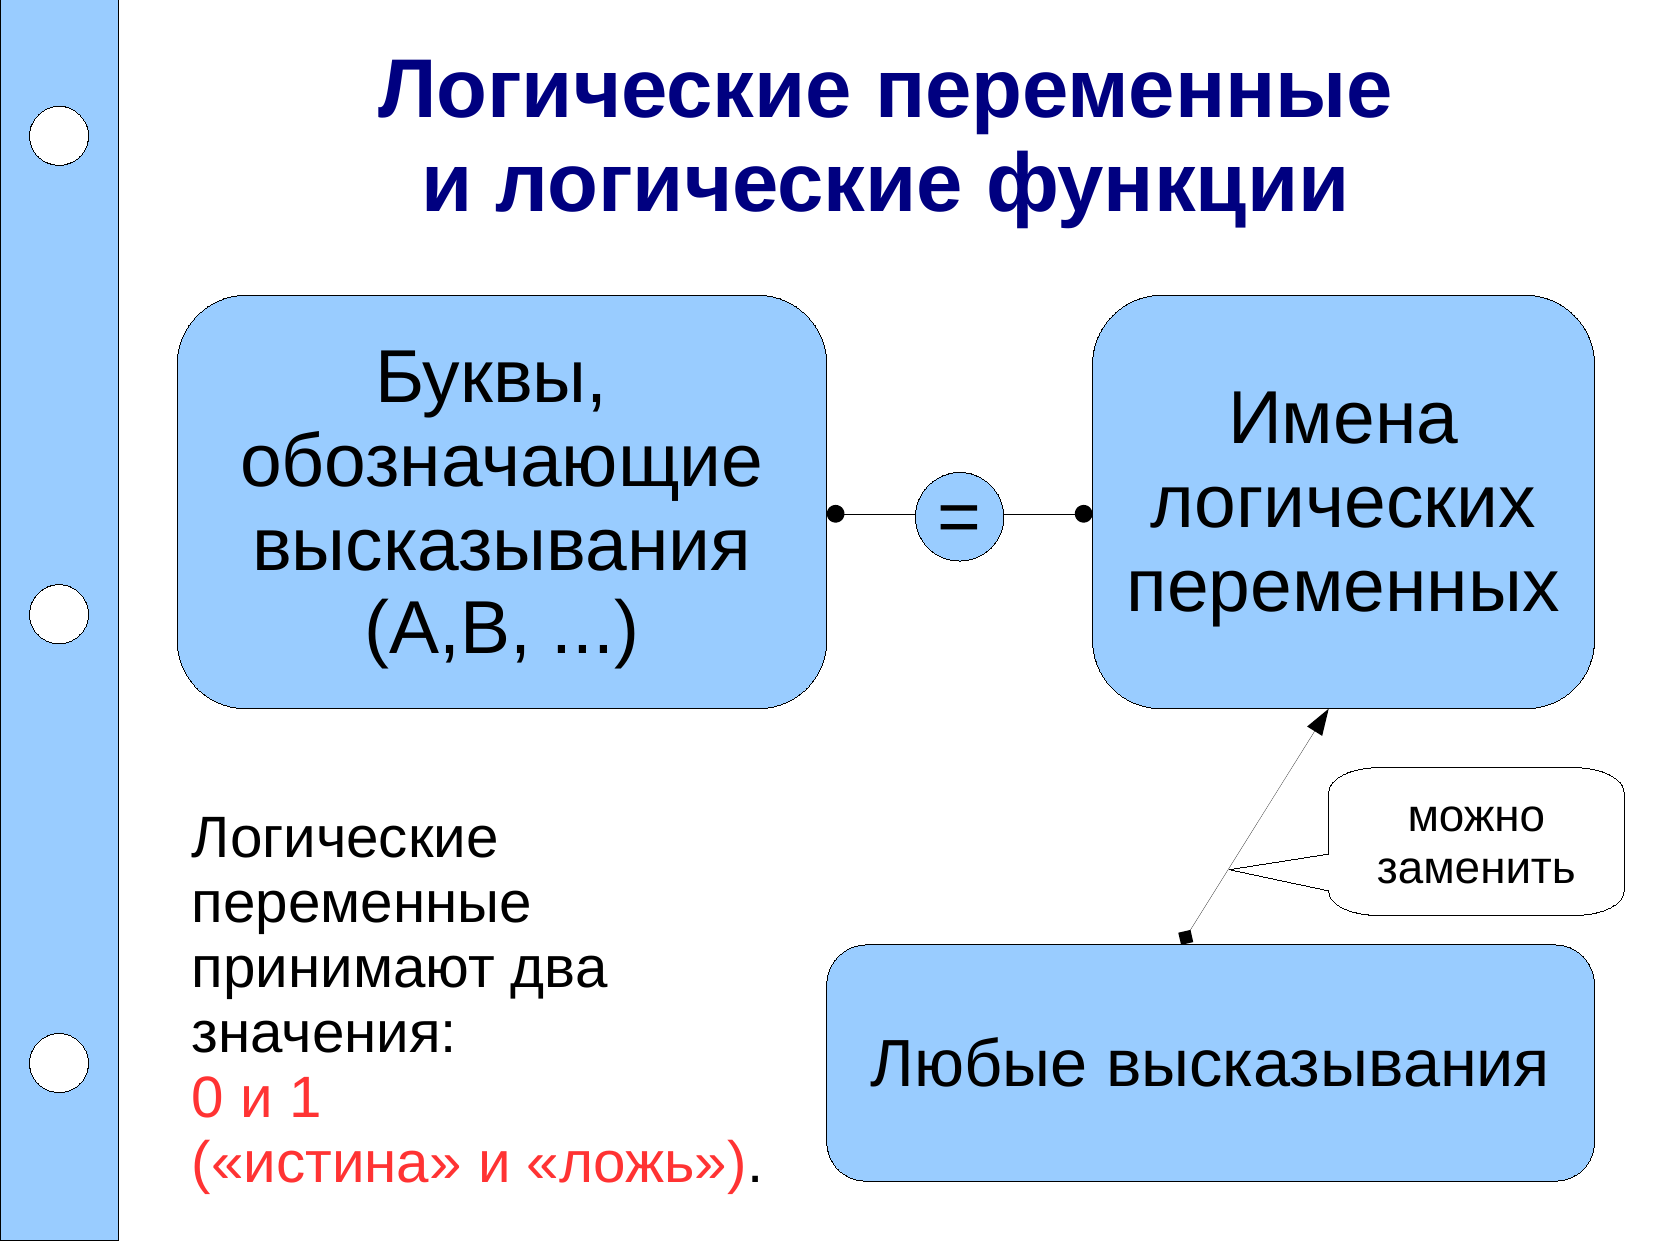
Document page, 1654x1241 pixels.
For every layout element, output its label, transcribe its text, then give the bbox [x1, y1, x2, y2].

text_box = [915, 472, 1004, 562]
text_box Любые высказывания [827, 944, 1595, 1182]
text_box Логические переменные и логические функции [177, 35, 1595, 237]
text_box Имена логических переменных [1092, 295, 1595, 709]
text_box Буквы, обозначающие высказывания (А,В, ...) [177, 295, 827, 709]
text_box Логические переменные принимают два значения: 0 и 1 («истина» и «ложь»). [177, 797, 827, 1201]
text_box можно заменить [1229, 767, 1625, 916]
text_box [0, 0, 119, 1241]
